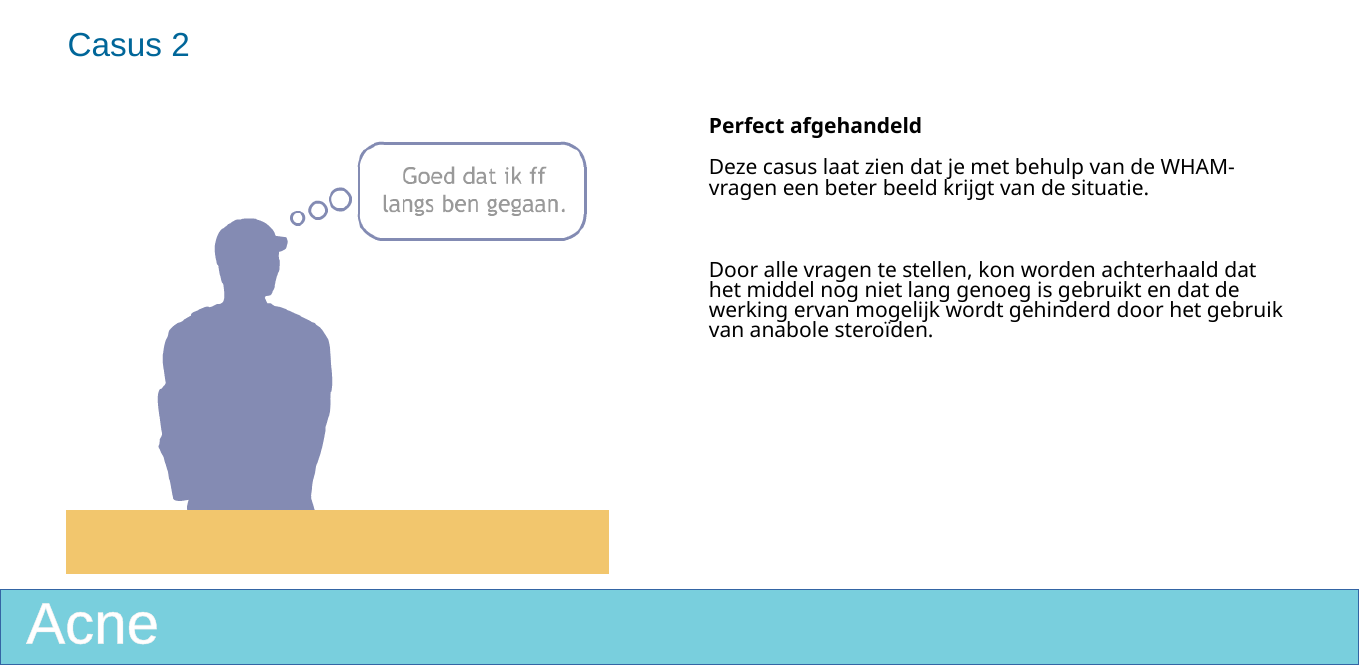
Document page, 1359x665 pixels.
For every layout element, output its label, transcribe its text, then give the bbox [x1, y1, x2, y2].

title Acne [26, 590, 448, 665]
list Perfect afgehandeld Deze casus laat zien dat je met behulp van de WHAM-vragen een beter beeld krijgt van de situatie. Door alle vragen te stellen, kon worden achterhaald dat het middel nog niet lang genoeg is gebruikt en dat de werking ervan mogelijk wordt gehinderd door het gebruik van anabole steroïden. [709, 117, 1293, 589]
picture [66, 118, 609, 574]
text_box [0, 589, 1359, 665]
title Casus 2 [67, 26, 1291, 101]
